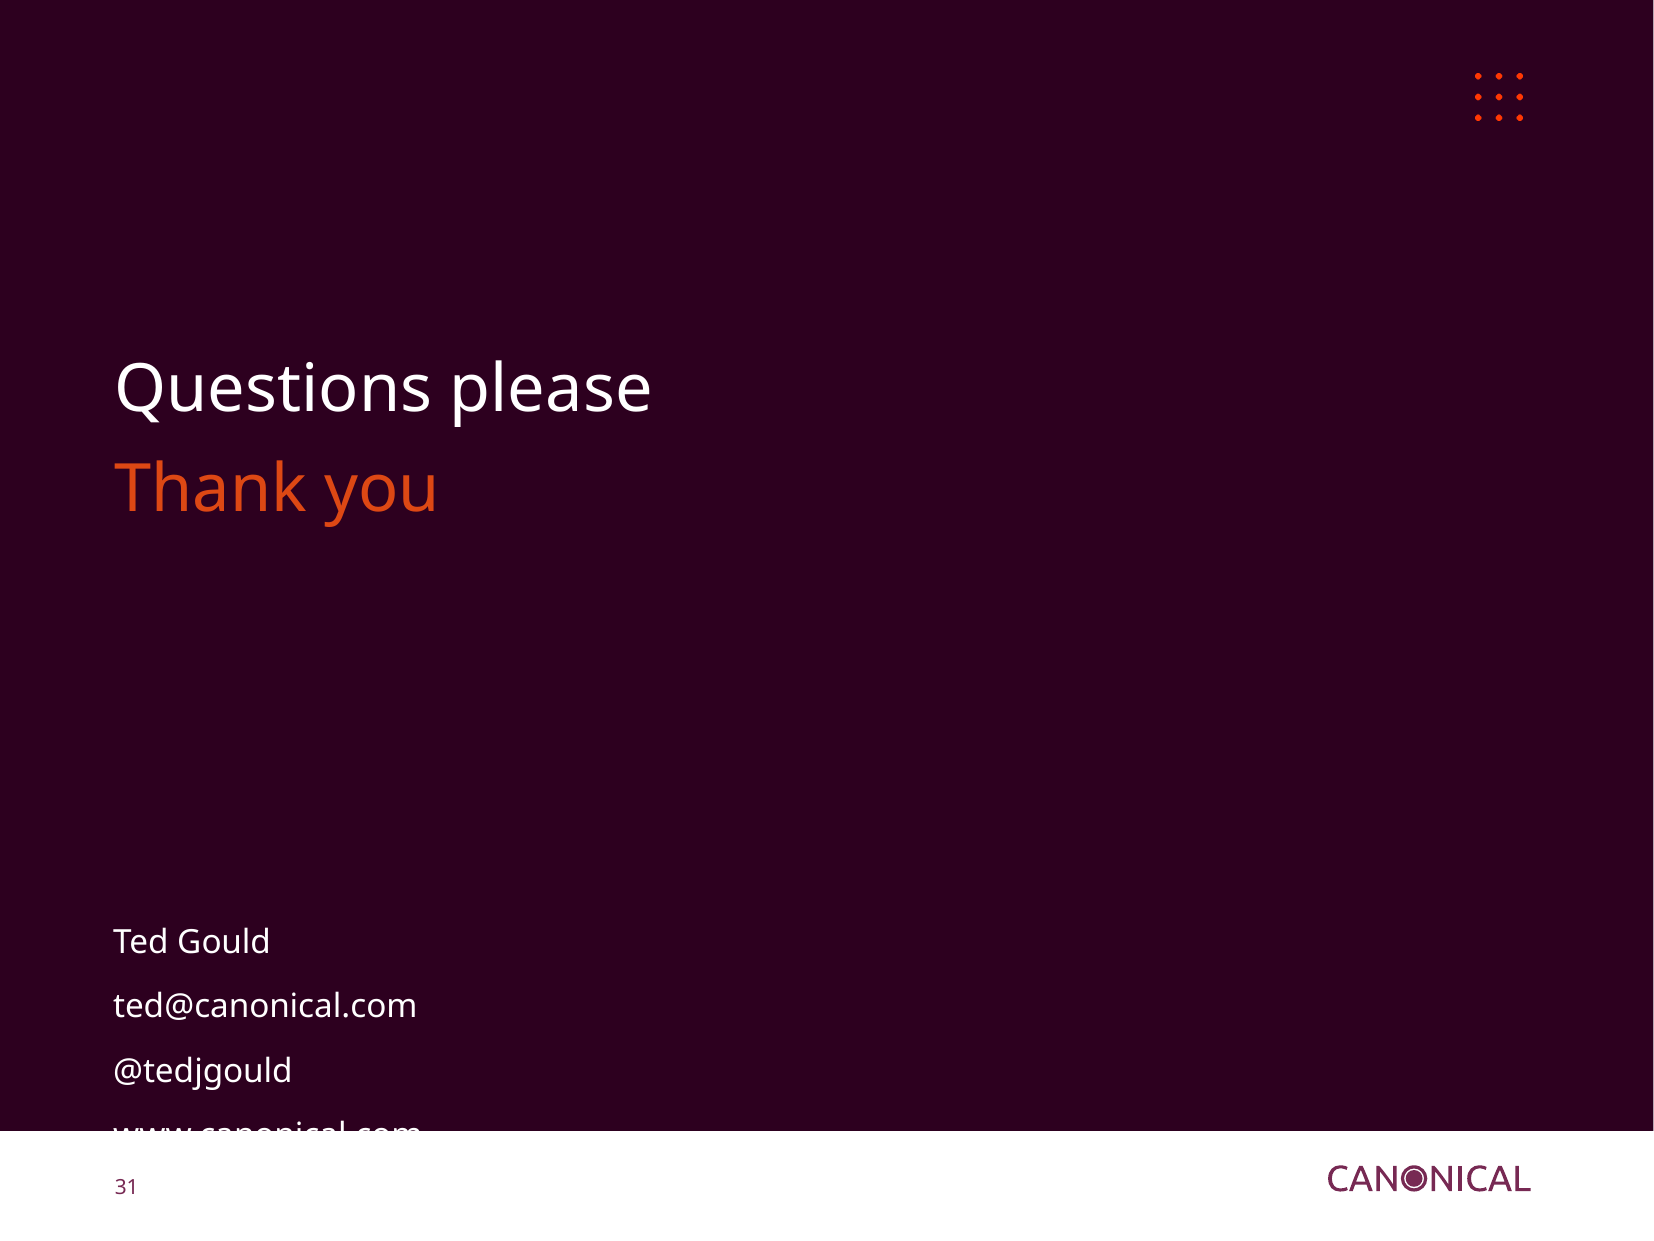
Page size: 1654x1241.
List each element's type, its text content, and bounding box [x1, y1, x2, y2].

list Ted Gould ted@canonical.com @tedjgould www.canonical.com [113, 913, 817, 1241]
title Questions please Thank you [114, 352, 863, 510]
picture [0, 0, 1654, 1131]
